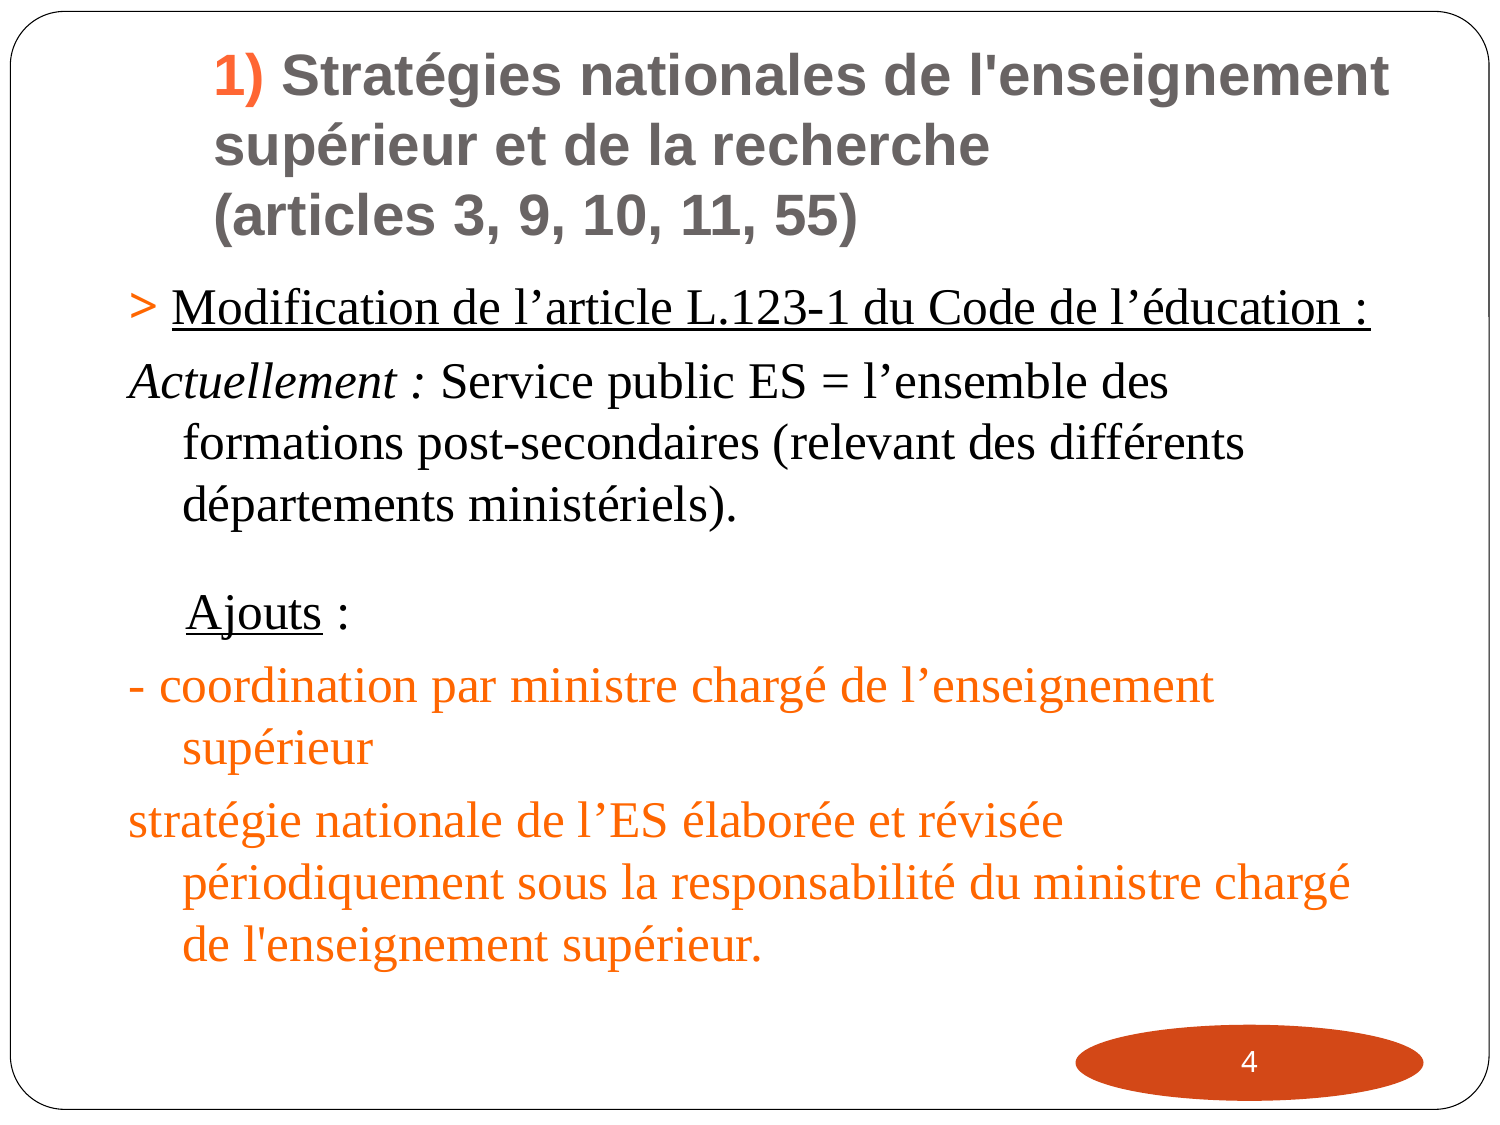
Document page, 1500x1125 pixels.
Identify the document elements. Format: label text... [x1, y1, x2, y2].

text_box <numéro> [1075, 1024, 1424, 1101]
list > Modification de l’article L.123-1 du Code de l’éducation : Actuellement : Service public ES = l’ensemble des formations post-secondaires (relevant des différents départements ministériels).  Ajouts : - coordination par ministre chargé de l’enseignement supérieur stratégie nationale de l’ES élaborée et révisée périodiquement sous la responsabilité du ministre chargé de l'enseignement supérieur. [114, 265, 1388, 1015]
title 1) Stratégies nationales de l'enseignement supérieur et de la recherche (articles 3, 9, 10, 11, 55) [198, 29, 1466, 263]
